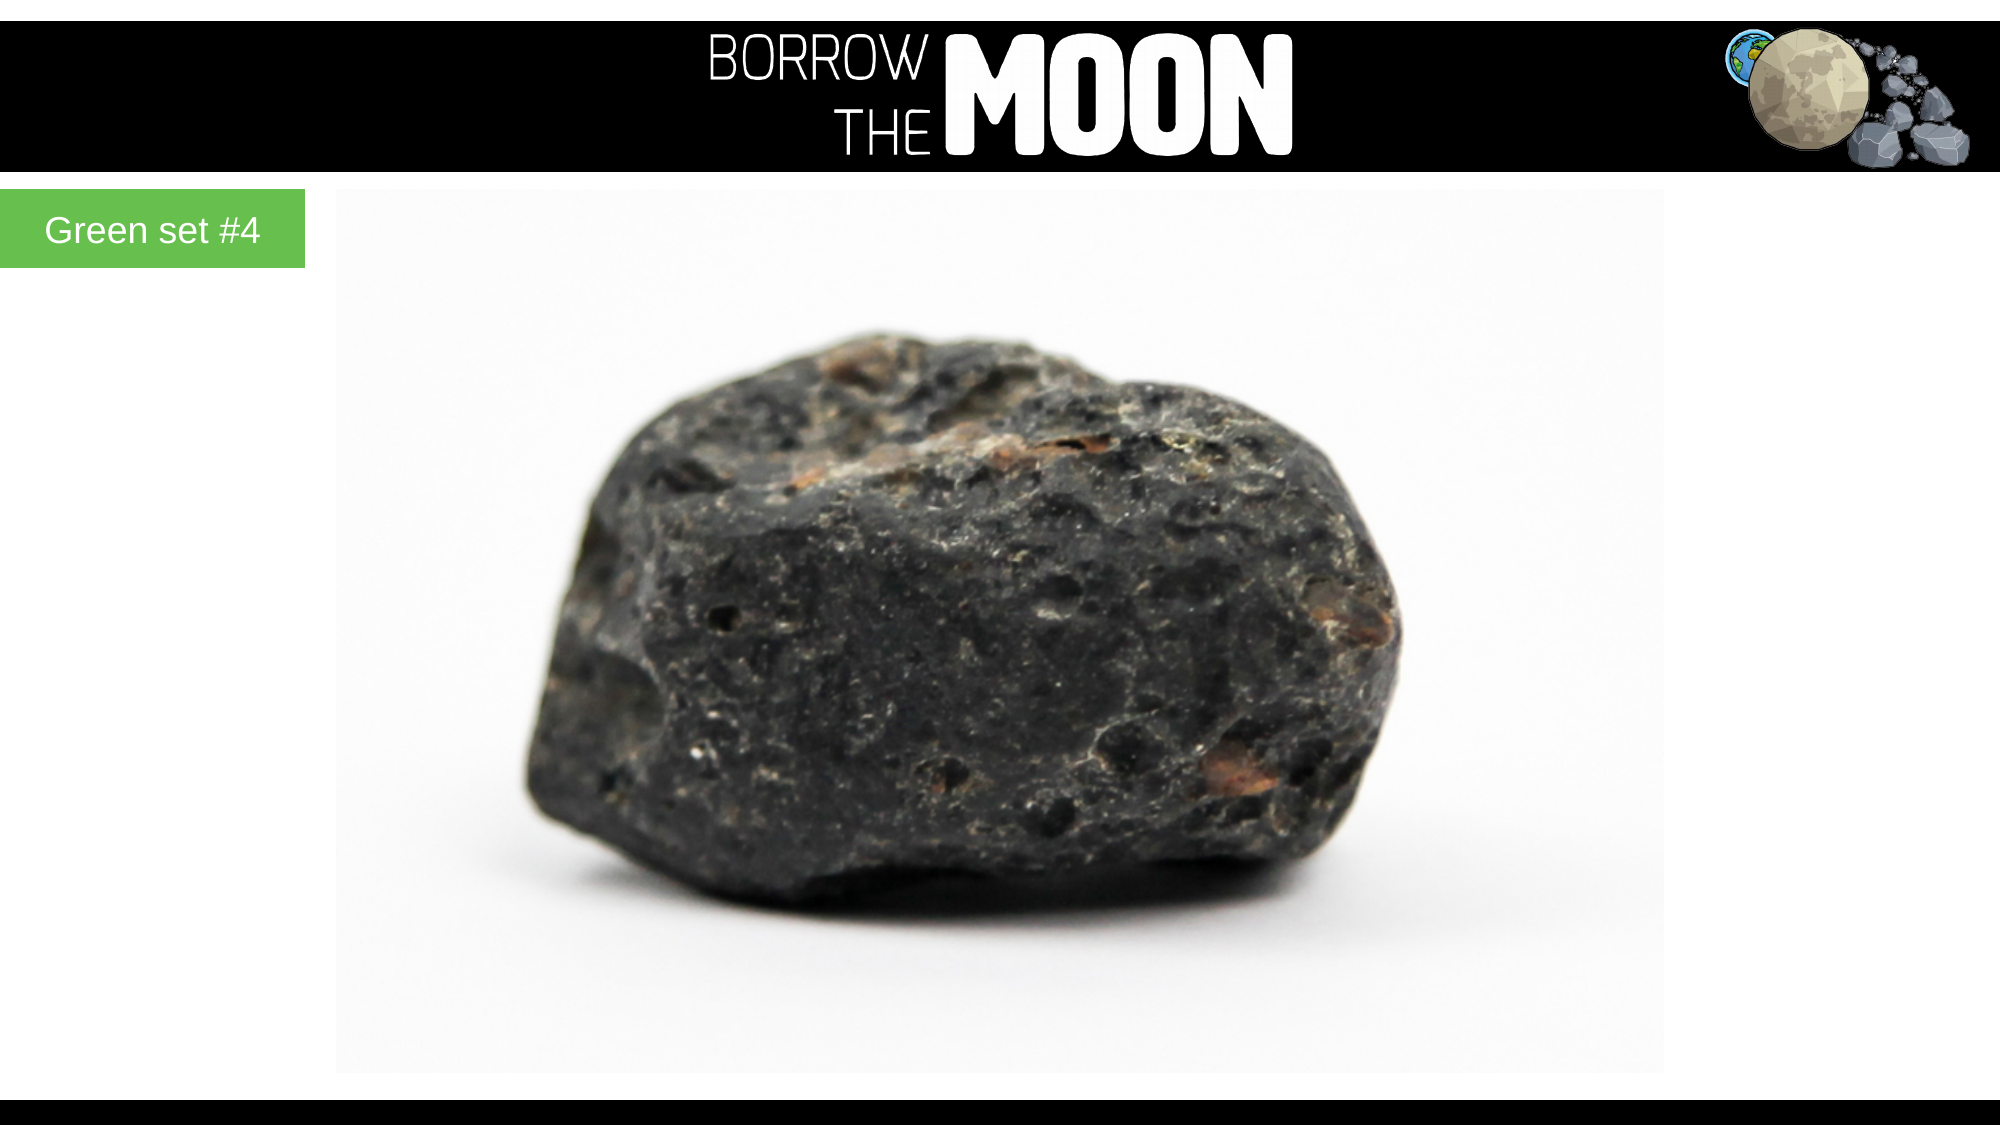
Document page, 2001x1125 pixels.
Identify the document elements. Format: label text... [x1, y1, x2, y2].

picture [336, 189, 1664, 1074]
text_box Green set #4 [0, 189, 305, 268]
